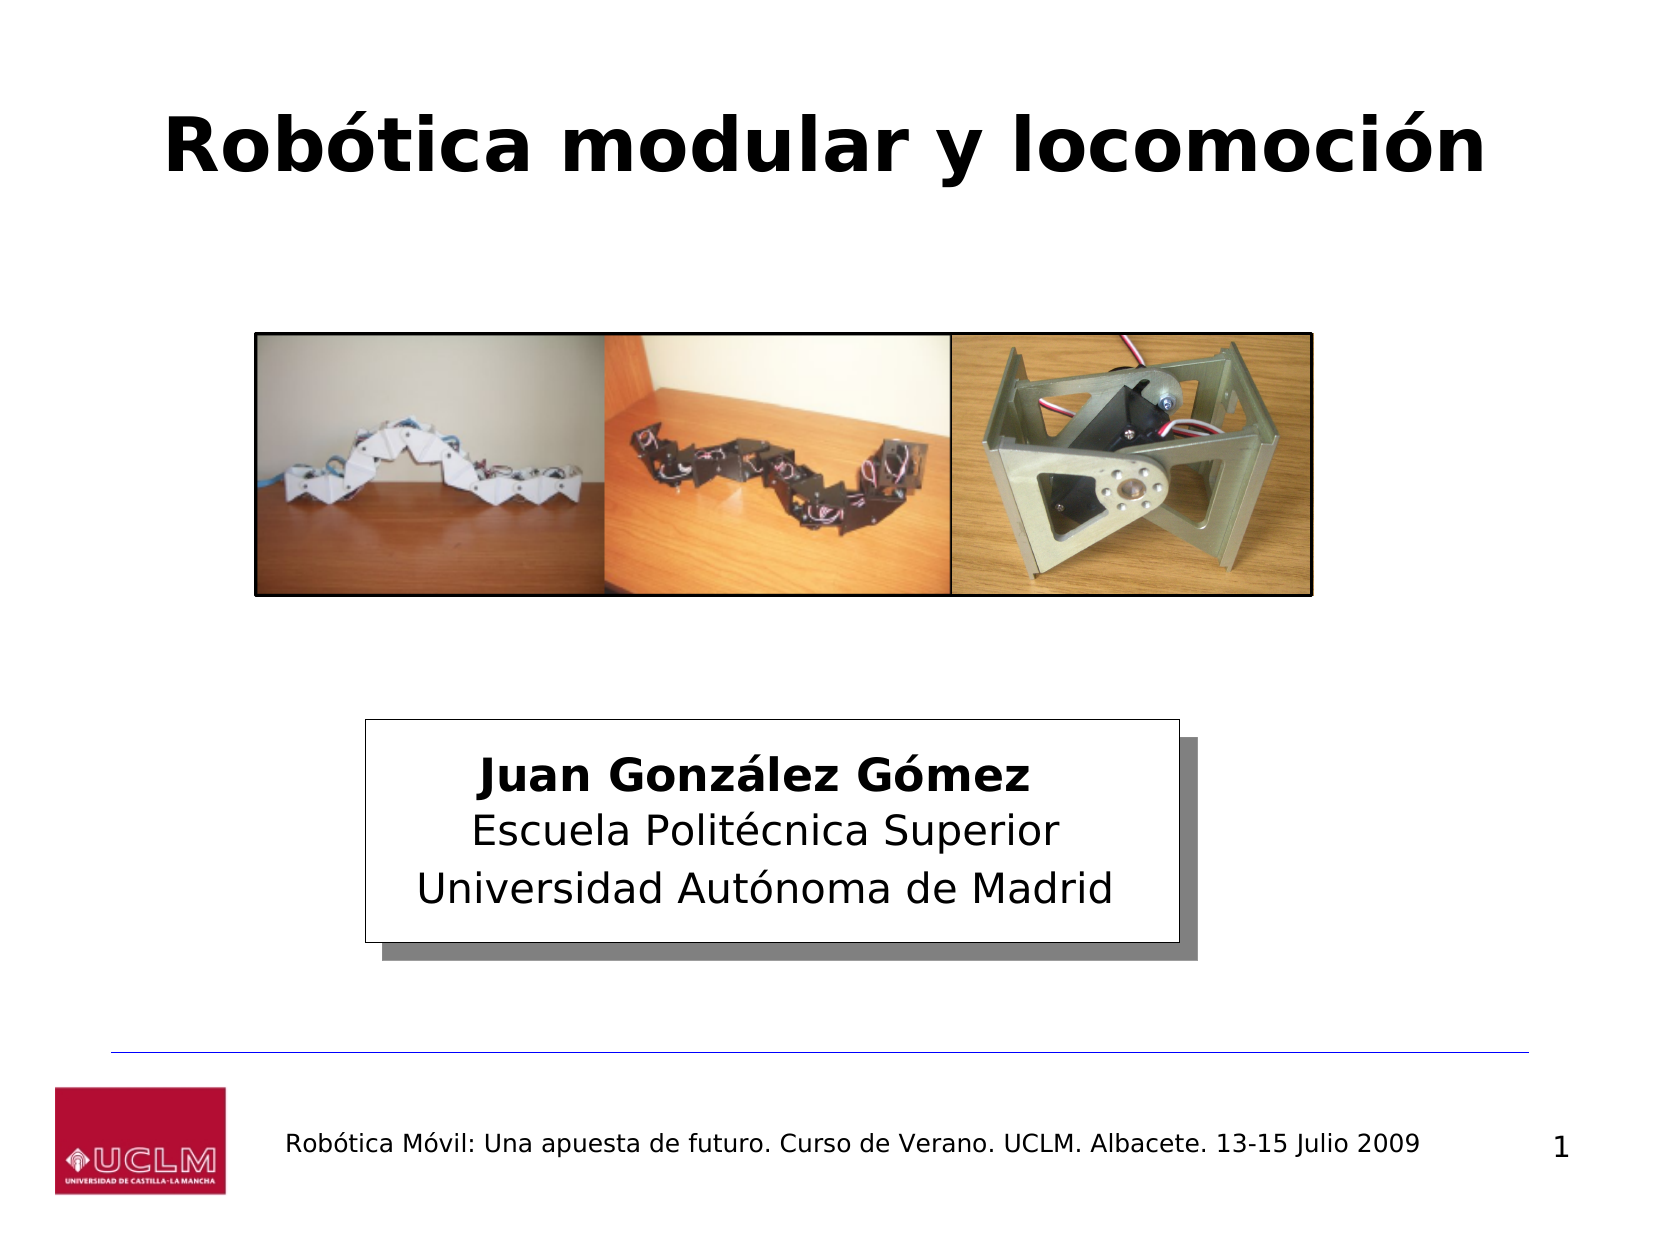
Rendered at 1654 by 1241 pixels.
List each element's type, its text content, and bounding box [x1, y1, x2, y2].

text_box [365, 719, 1180, 943]
text_box Escuela Politécnica Superior Universidad Autónoma de Madrid [283, 798, 1173, 921]
picture [257, 335, 1310, 594]
text_box Robótica modular y locomoción [148, 94, 1505, 197]
picture [55, 1085, 228, 1196]
text_box Robótica Móvil: Una apuesta de futuro. Curso de Verano. UCLM. Albacete. 13-15 Julio 2009 [270, 1122, 1438, 1167]
text_box Juan González Gómez [464, 741, 1046, 810]
